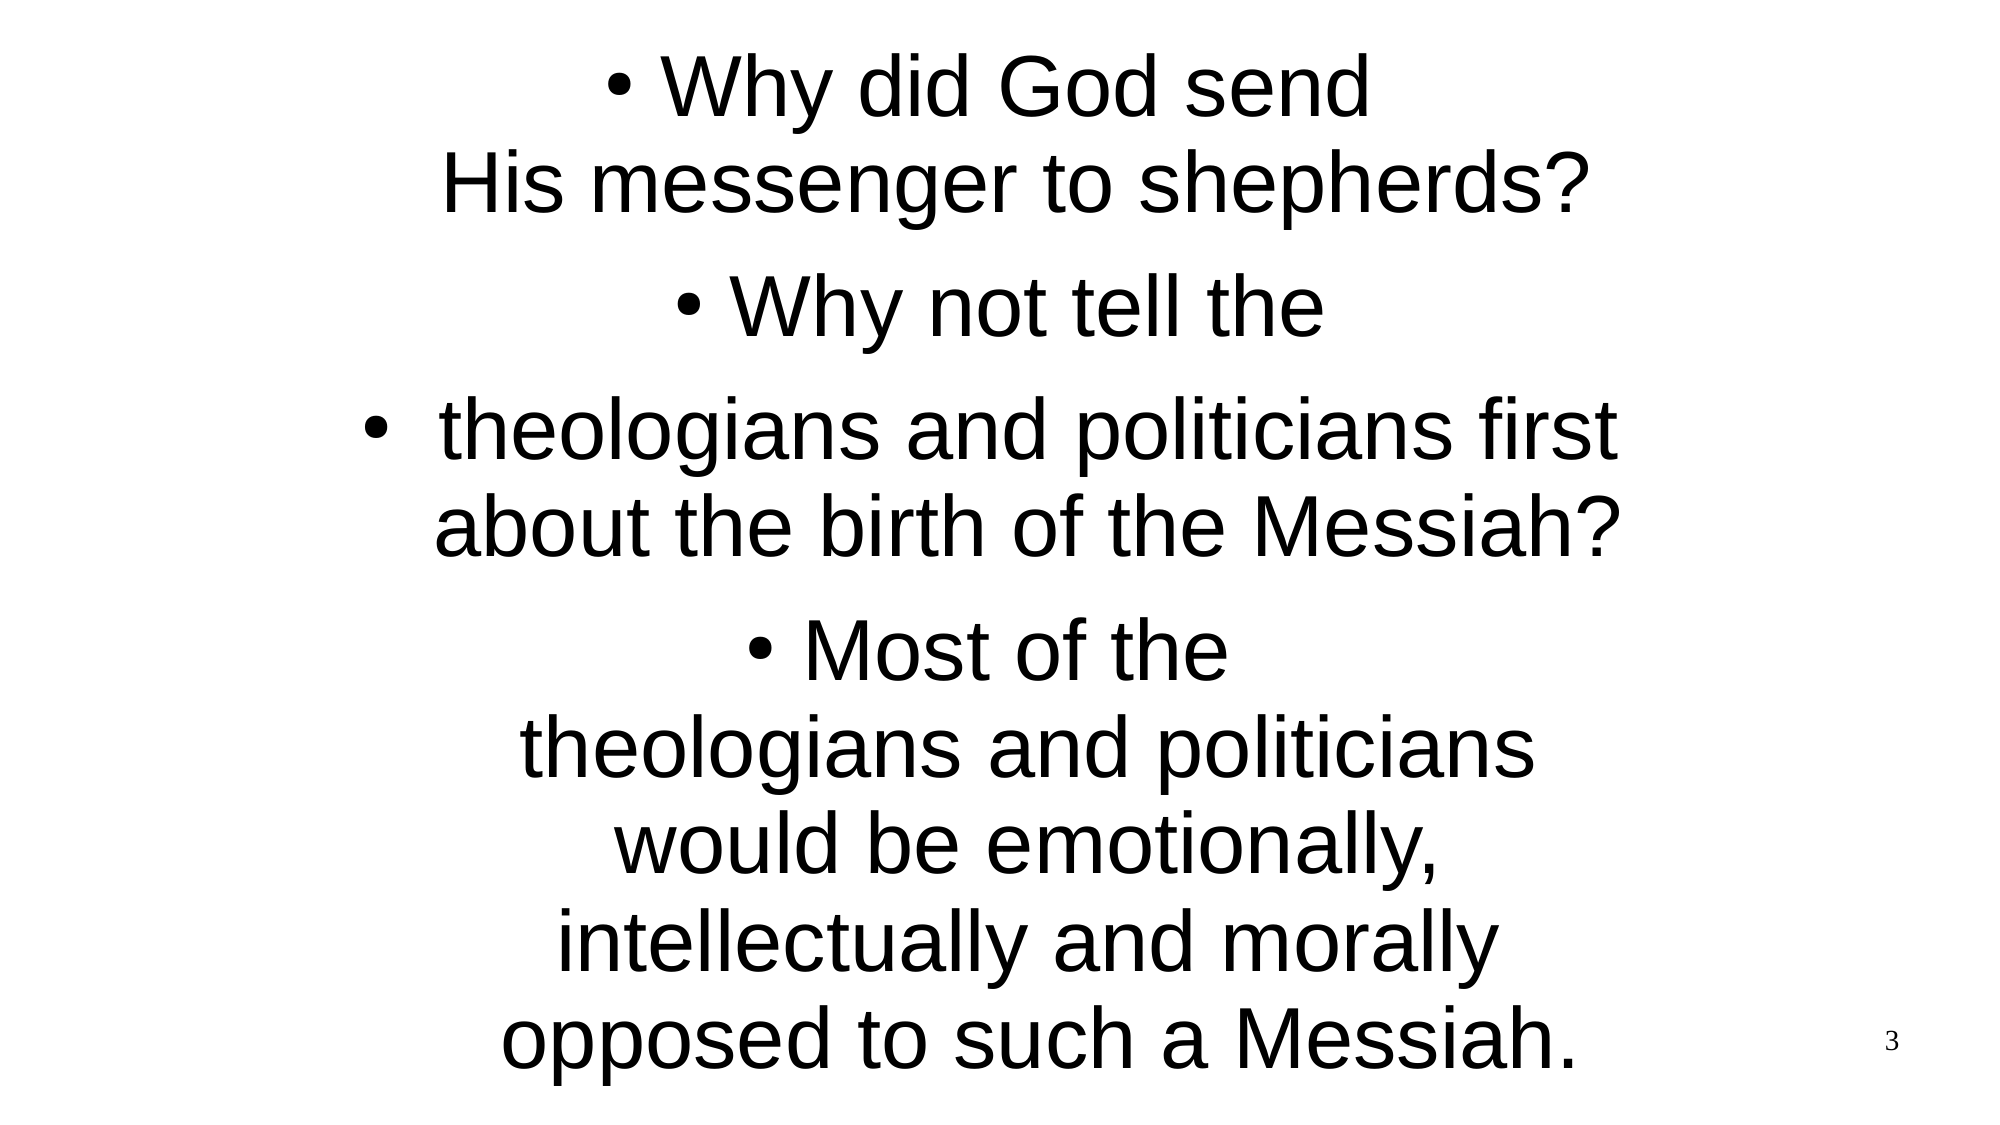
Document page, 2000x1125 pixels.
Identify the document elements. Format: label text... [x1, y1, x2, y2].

list Why did God send His messenger to shepherds? Why not tell the theologians and politicians first about the birth of the Messiah? Most of the theologians and politicians would be emotionally, intellectually and morally opposed to such a Messiah. [37, 37, 1951, 1088]
